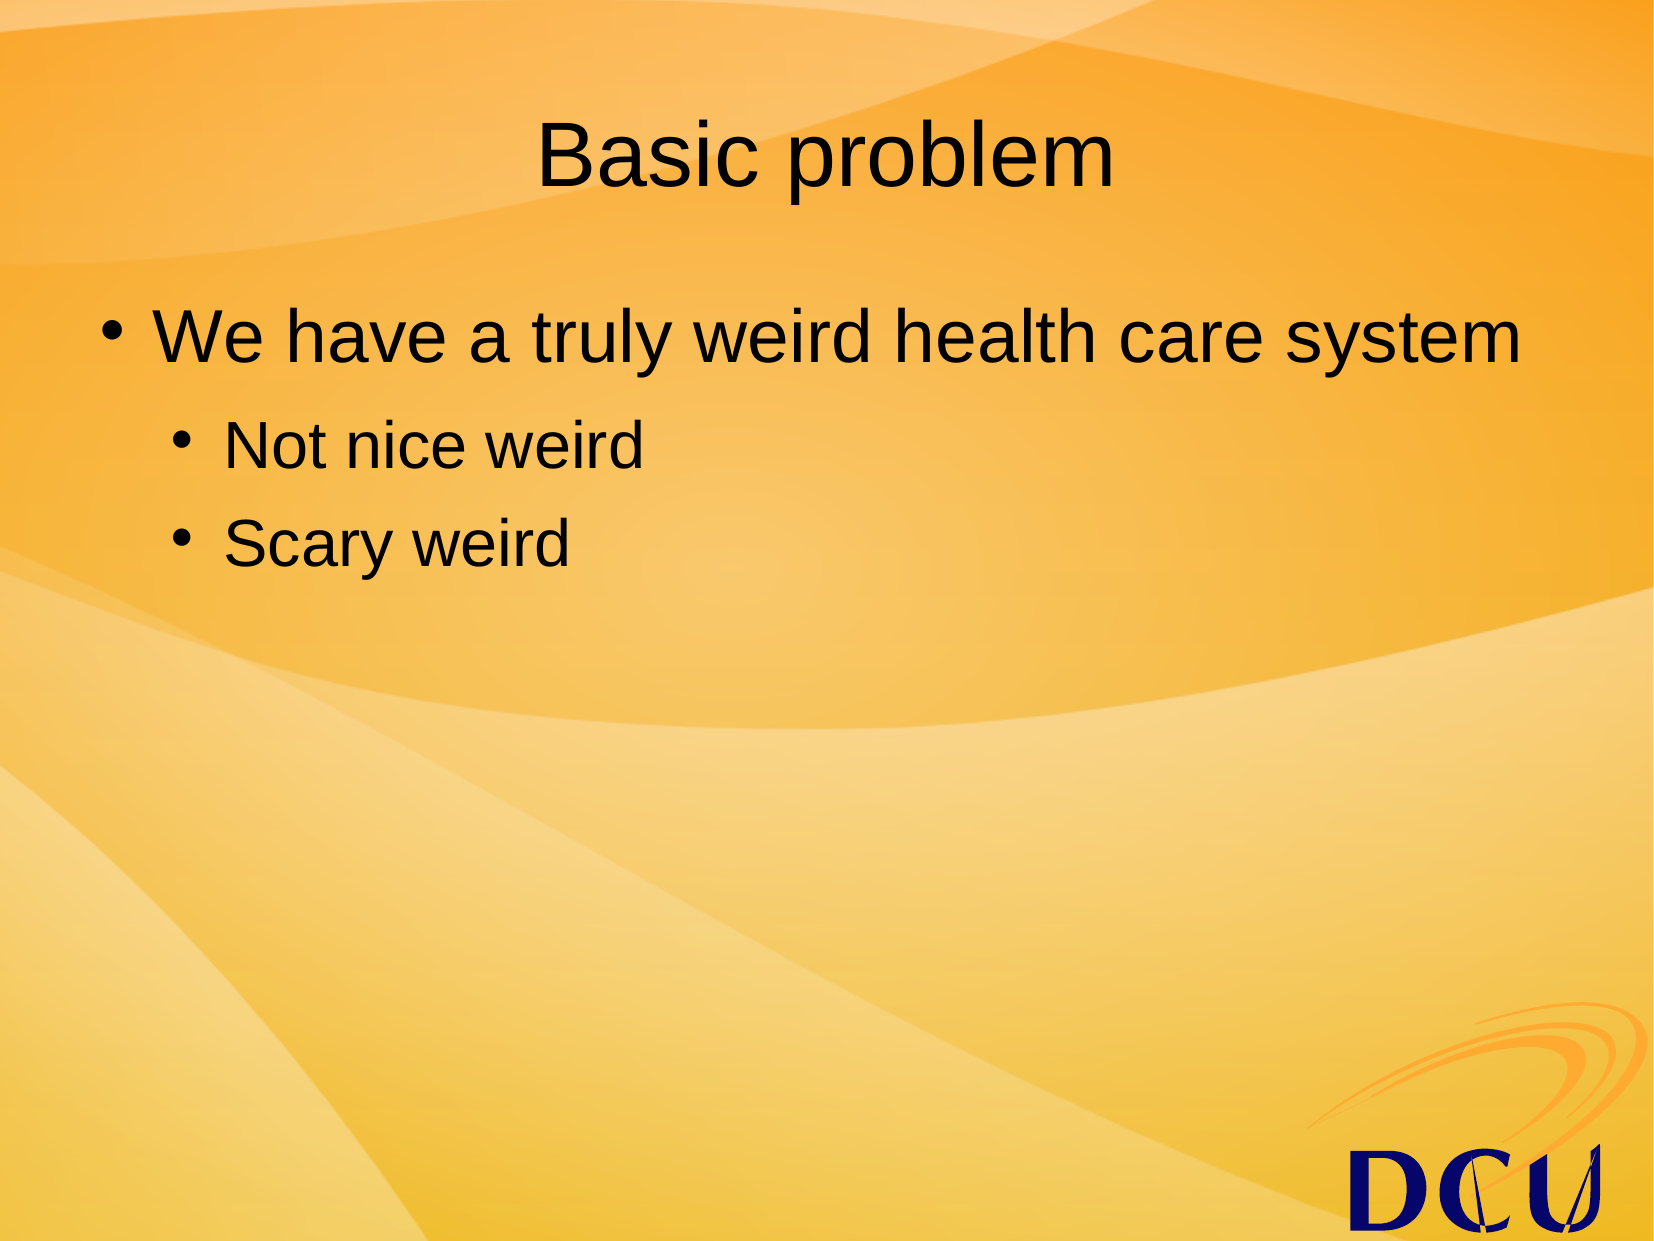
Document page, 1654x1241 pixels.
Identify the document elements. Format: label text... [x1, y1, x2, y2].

title Basic problem [82, 49, 1571, 257]
picture [0, 0, 1654, 1241]
list We have a truly weird health care system Not nice weird Scary weird [82, 290, 1571, 1109]
